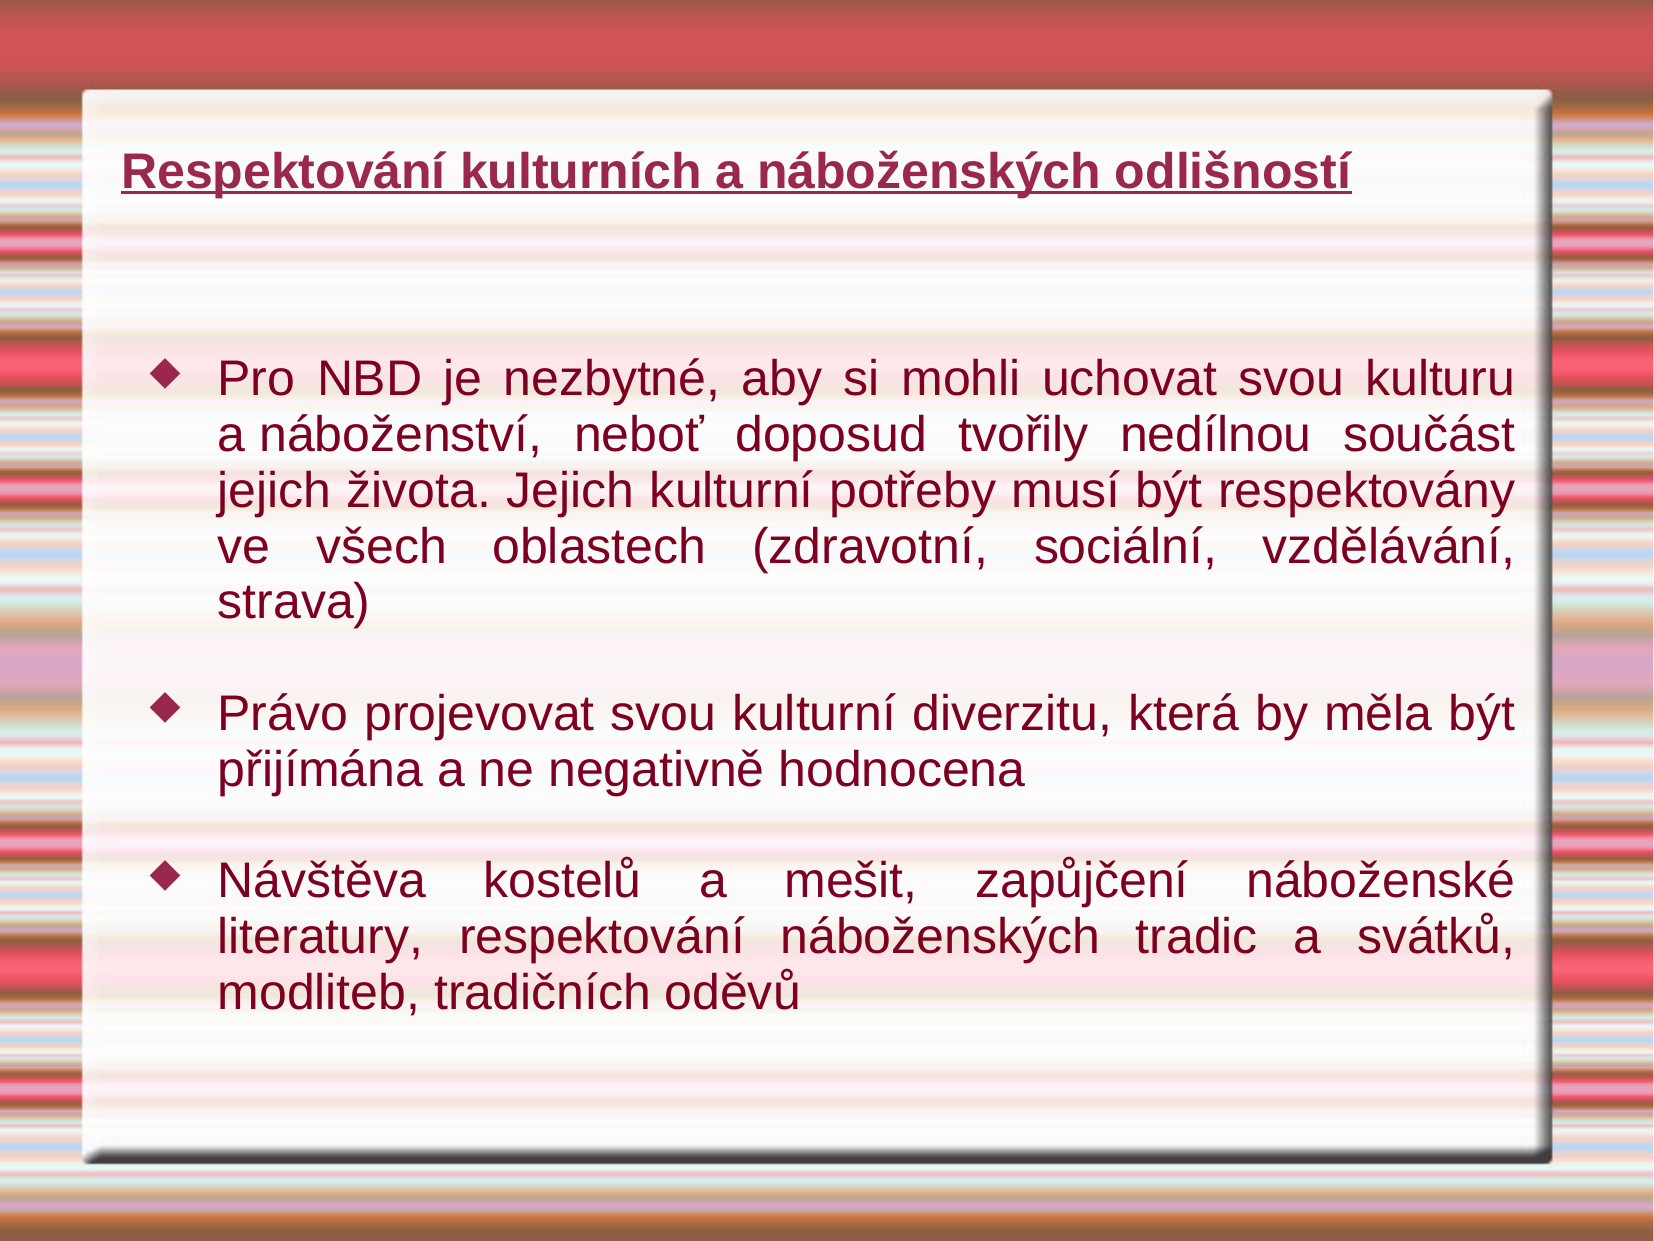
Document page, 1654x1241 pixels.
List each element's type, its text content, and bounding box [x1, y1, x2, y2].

title Respektování kulturních a náboženských odlišností [121, 50, 1534, 237]
picture [0, 0, 1654, 1241]
list Pro NBD je nezbytné, aby si mohli uchovat svou kulturu a náboženství, neboť doposud tvořily nedílnou součást jejich života. Jejich kulturní potřeby musí být respektovány ve všech oblastech (zdravotní, sociální, vzdělávání, strava) Právo projevovat svou kulturní diverzitu, která by měla být přijímána a ne negativně hodnocena Návštěva kostelů a mešit, zapůjčení náboženské literatury, respektování náboženských tradic a svátků, modliteb, tradičních oděvů [134, 350, 1516, 1132]
